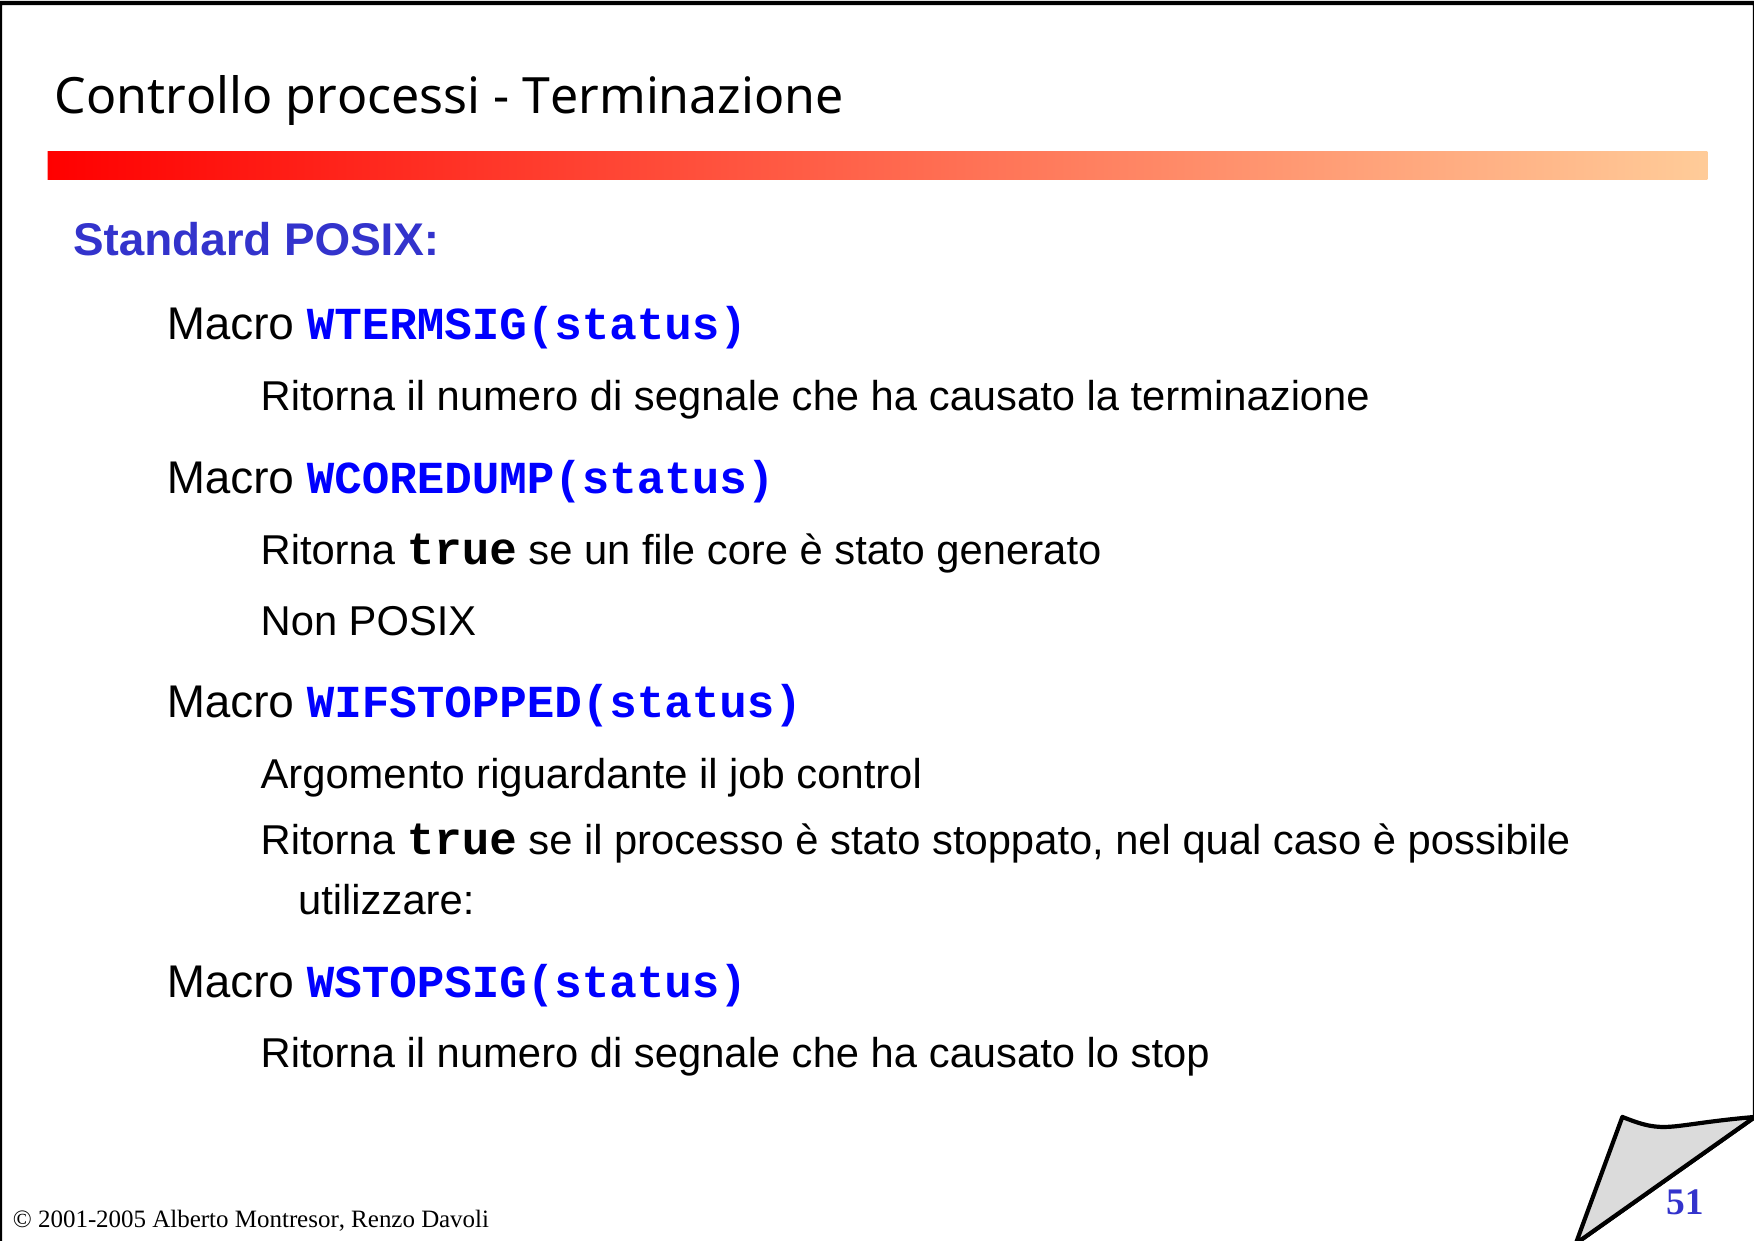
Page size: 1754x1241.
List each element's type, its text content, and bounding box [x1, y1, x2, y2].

list Standard POSIX: Macro WTERMSIG(status) Ritorna il numero di segnale che ha causato la terminazione Macro WCOREDUMP(status) Ritorna true se un file core è stato generato Non POSIX Macro WIFSTOPPED(status) Argomento riguardante il job control Ritorna true se il processo è stato stoppato, nel qual caso è possibile utilizzare: Macro WSTOPSIG(status) Ritorna il numero di segnale che ha causato lo stop [58, 206, 1696, 1175]
title Controllo processi - Terminazione [40, 49, 1714, 144]
